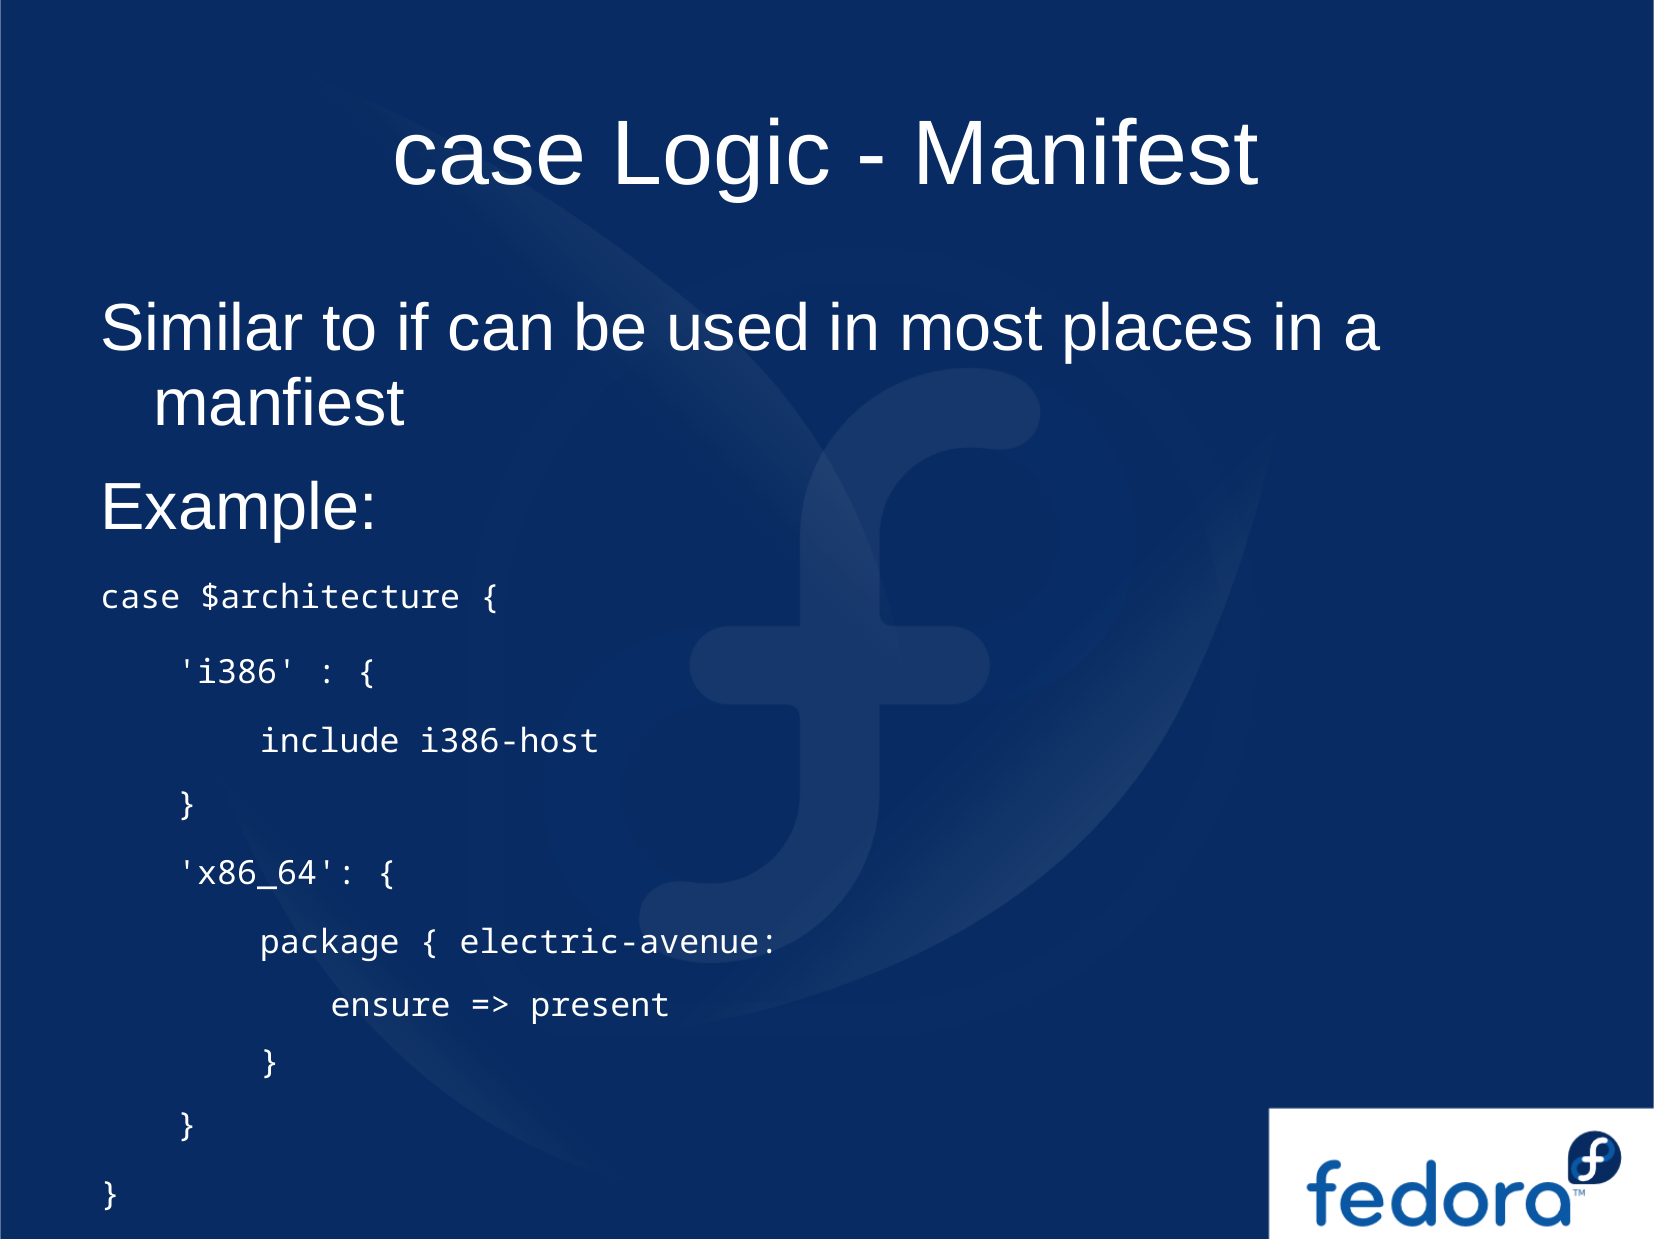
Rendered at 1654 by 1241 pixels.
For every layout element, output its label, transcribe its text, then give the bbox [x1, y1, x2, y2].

list Similar to if can be used in most places in a manfiest Example: case $architecture { 'i386' : { include i386-host } 'x86_64': { package { electric-avenue: ensure => present } } } [82, 290, 1571, 1140]
title case Logic - Manifest [82, 56, 1571, 250]
picture [0, 0, 1654, 1239]
